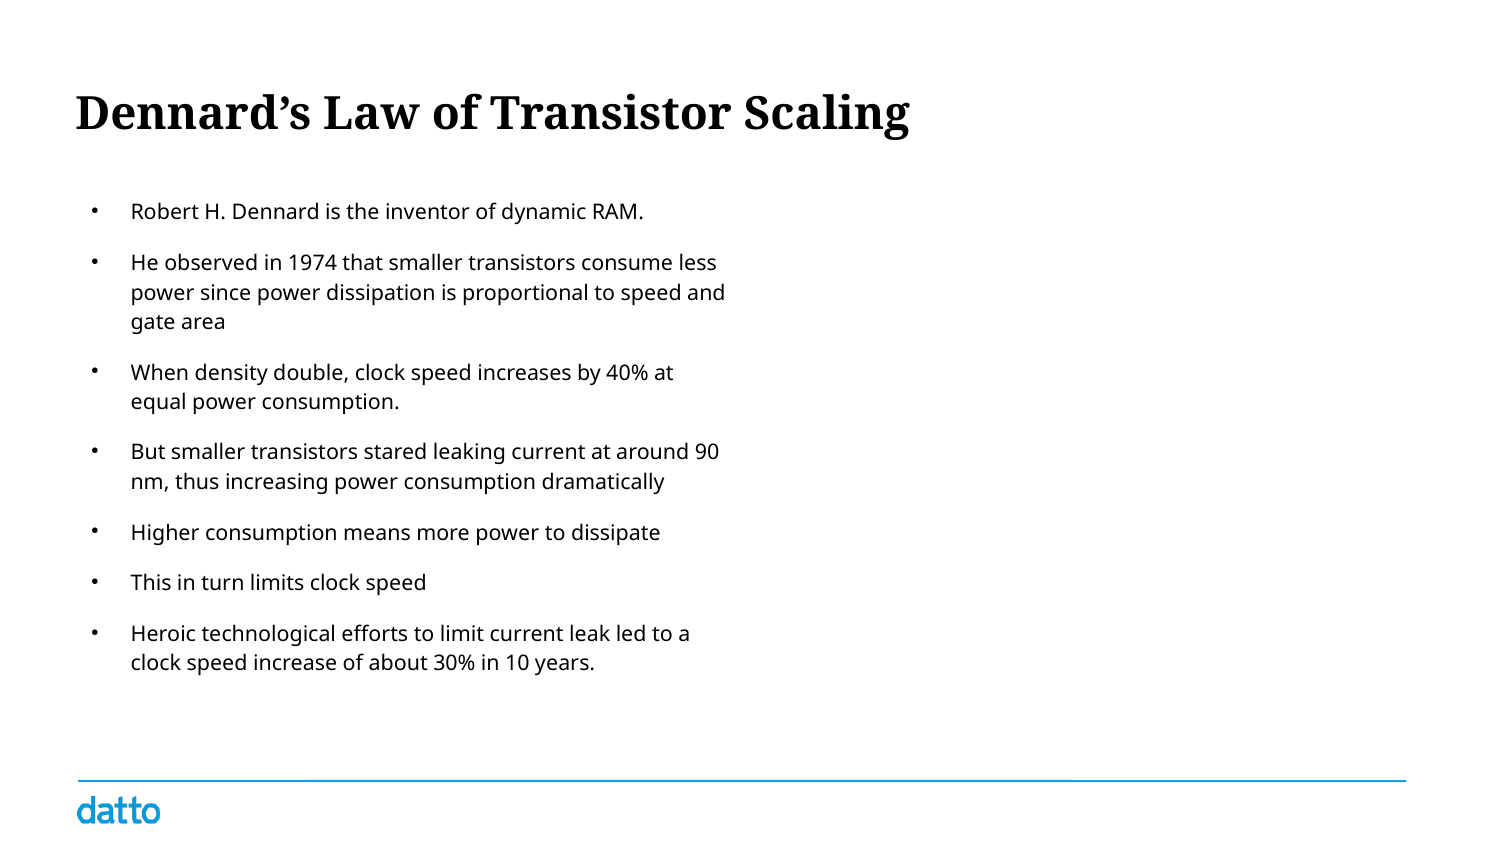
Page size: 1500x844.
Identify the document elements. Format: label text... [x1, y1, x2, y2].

picture [82, 808, 91, 819]
picture [136, 796, 160, 824]
list Robert H. Dennard is the inventor of dynamic RAM. He observed in 1974 that smaller transistors consume less power since power dissipation is proportional to speed and gate area When density double, clock speed increases by 40% at equal power consumption. But smaller transistors stared leaking current at around 90 nm, thus increasing power consumption dramatically Higher consumption means more power to dissipate This in turn limits clock speed Heroic technological efforts to limit current leak led to a clock speed increase of about 30% in 10 years. [78, 197, 736, 687]
picture [146, 808, 156, 819]
picture [77, 796, 91, 808]
title Dennard’s Law of Transistor Scaling [75, 51, 1404, 172]
picture [95, 796, 133, 824]
picture [122, 808, 133, 824]
